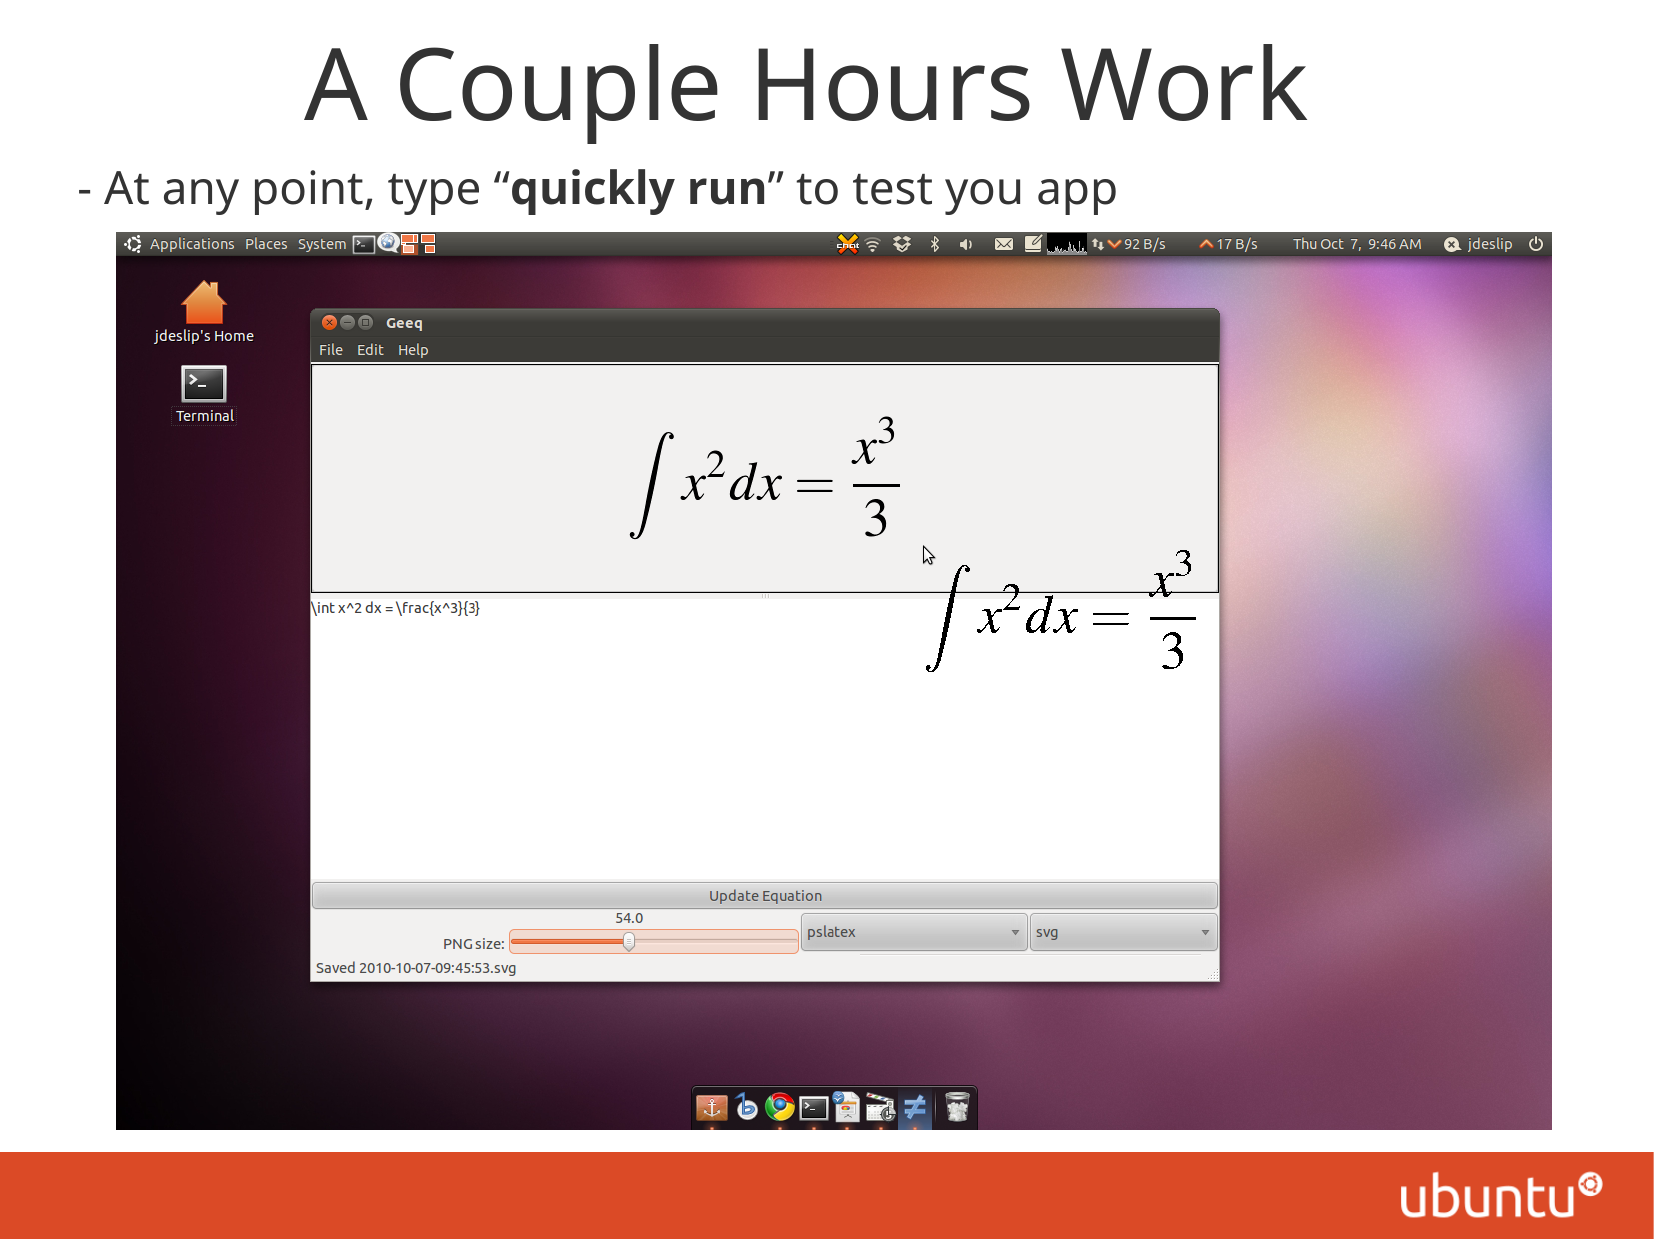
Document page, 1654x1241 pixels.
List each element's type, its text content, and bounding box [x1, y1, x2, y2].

picture [0, 1152, 1654, 1239]
list - At any point, type “quickly run” to test you app [69, 150, 1581, 970]
picture [116, 232, 1552, 1130]
title A Couple Hours Work [37, 11, 1577, 166]
